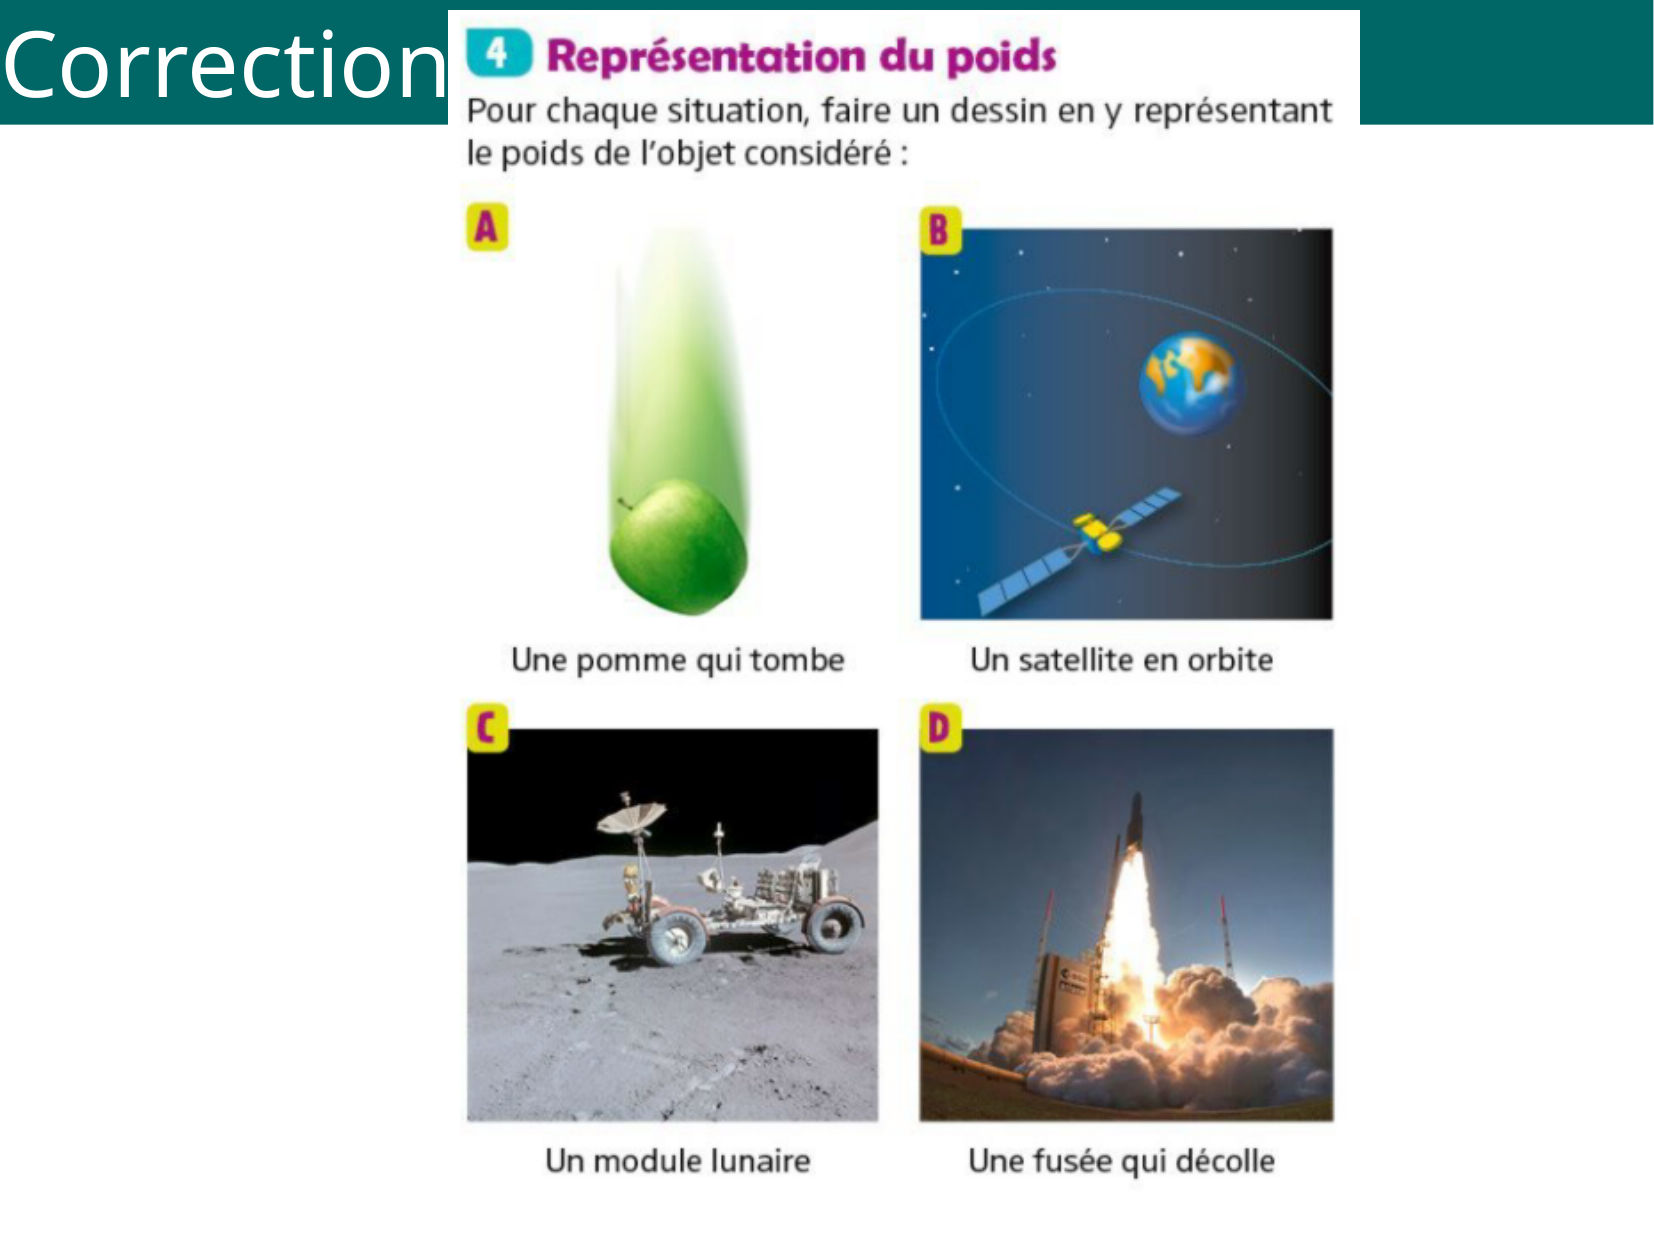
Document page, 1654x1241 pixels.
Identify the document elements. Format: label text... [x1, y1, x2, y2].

subtitle [11, 129, 1642, 1229]
title Correction [0, 4, 1654, 120]
picture [448, 10, 1360, 1193]
